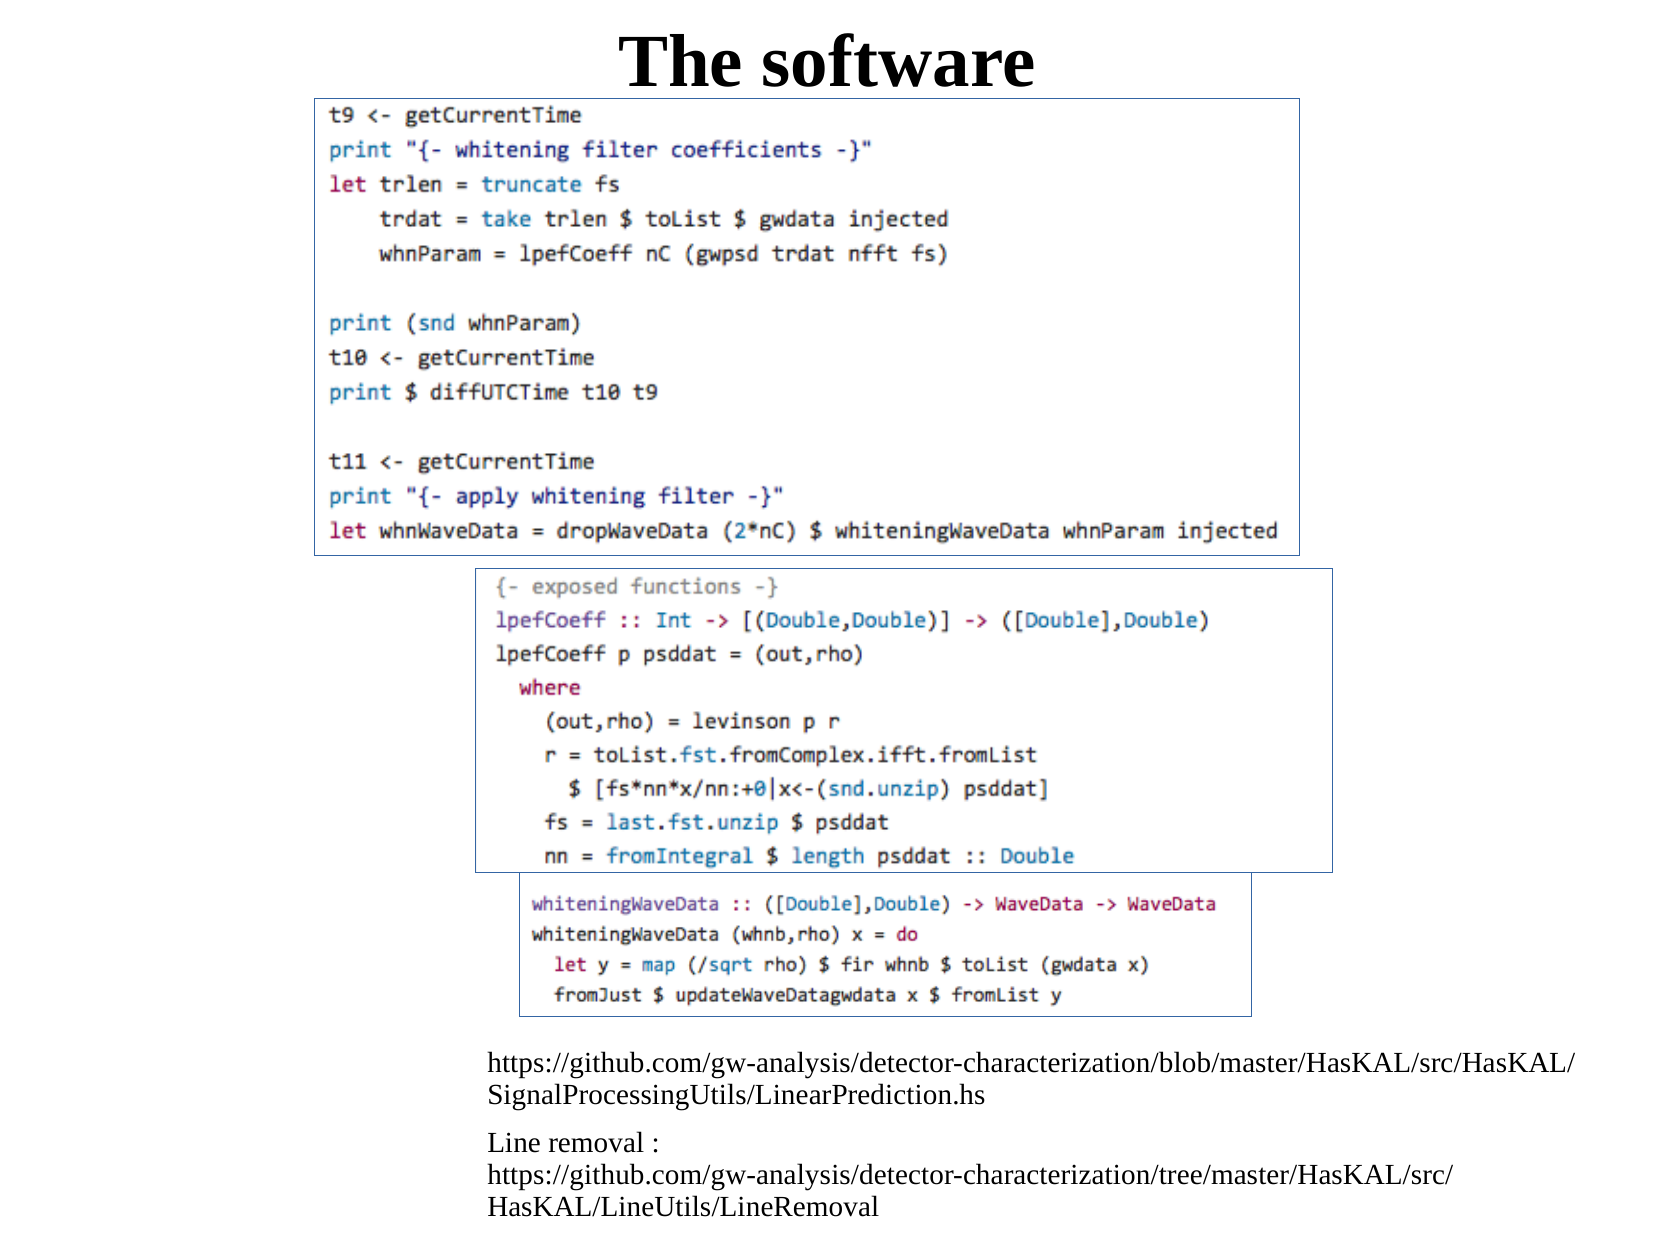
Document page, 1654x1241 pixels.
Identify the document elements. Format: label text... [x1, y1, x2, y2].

picture [314, 98, 1300, 556]
title The software [82, 23, 1571, 99]
text_box Line removal : https://github.com/gw-analysis/detector-characterization/tree/master/HasKAL/src/HasKAL/LineUtils/LineRemoval [472, 1118, 1542, 1221]
text_box https://github.com/gw-analysis/detector-characterization/blob/master/HasKAL/src/HasKAL/SignalProcessingUtils/LinearPrediction.hs [472, 1039, 1619, 1138]
picture [475, 568, 1333, 1017]
